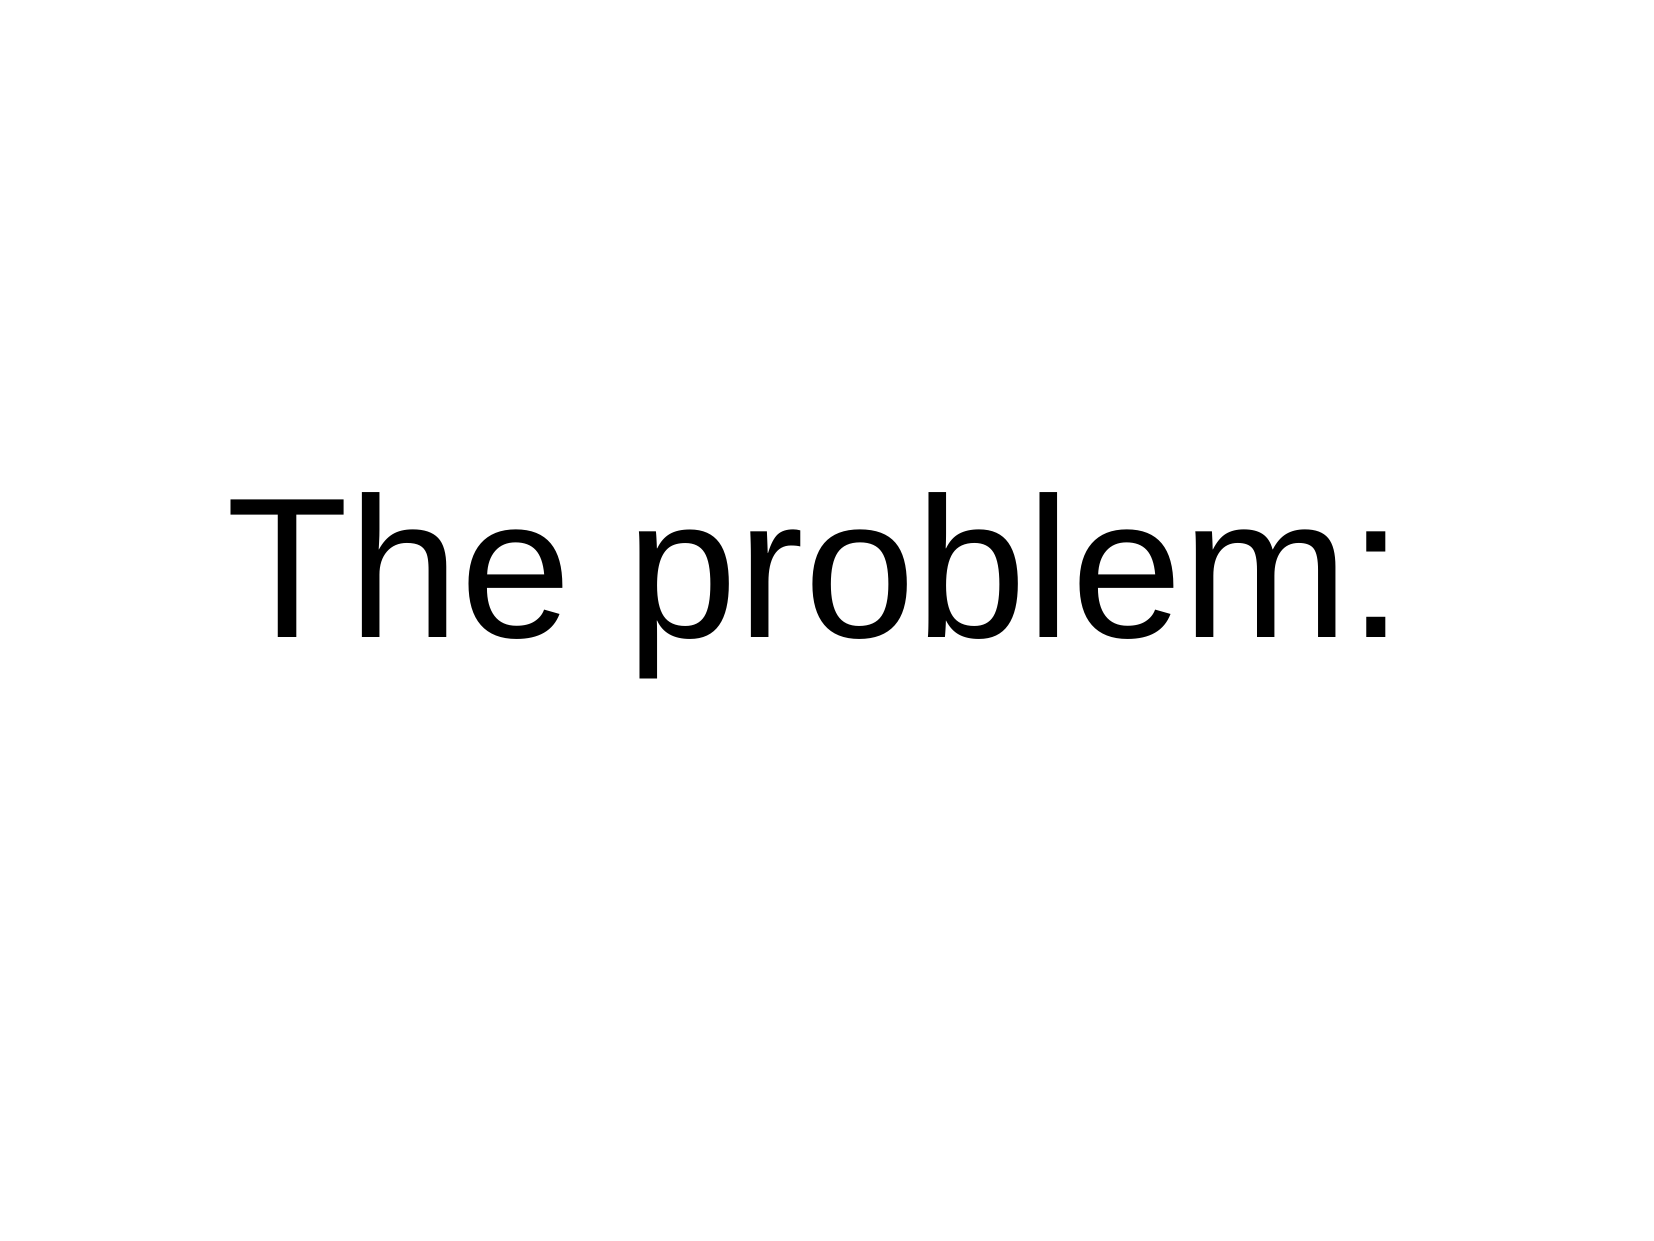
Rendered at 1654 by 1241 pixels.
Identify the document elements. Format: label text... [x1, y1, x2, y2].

title The problem: [71, 456, 1561, 681]
